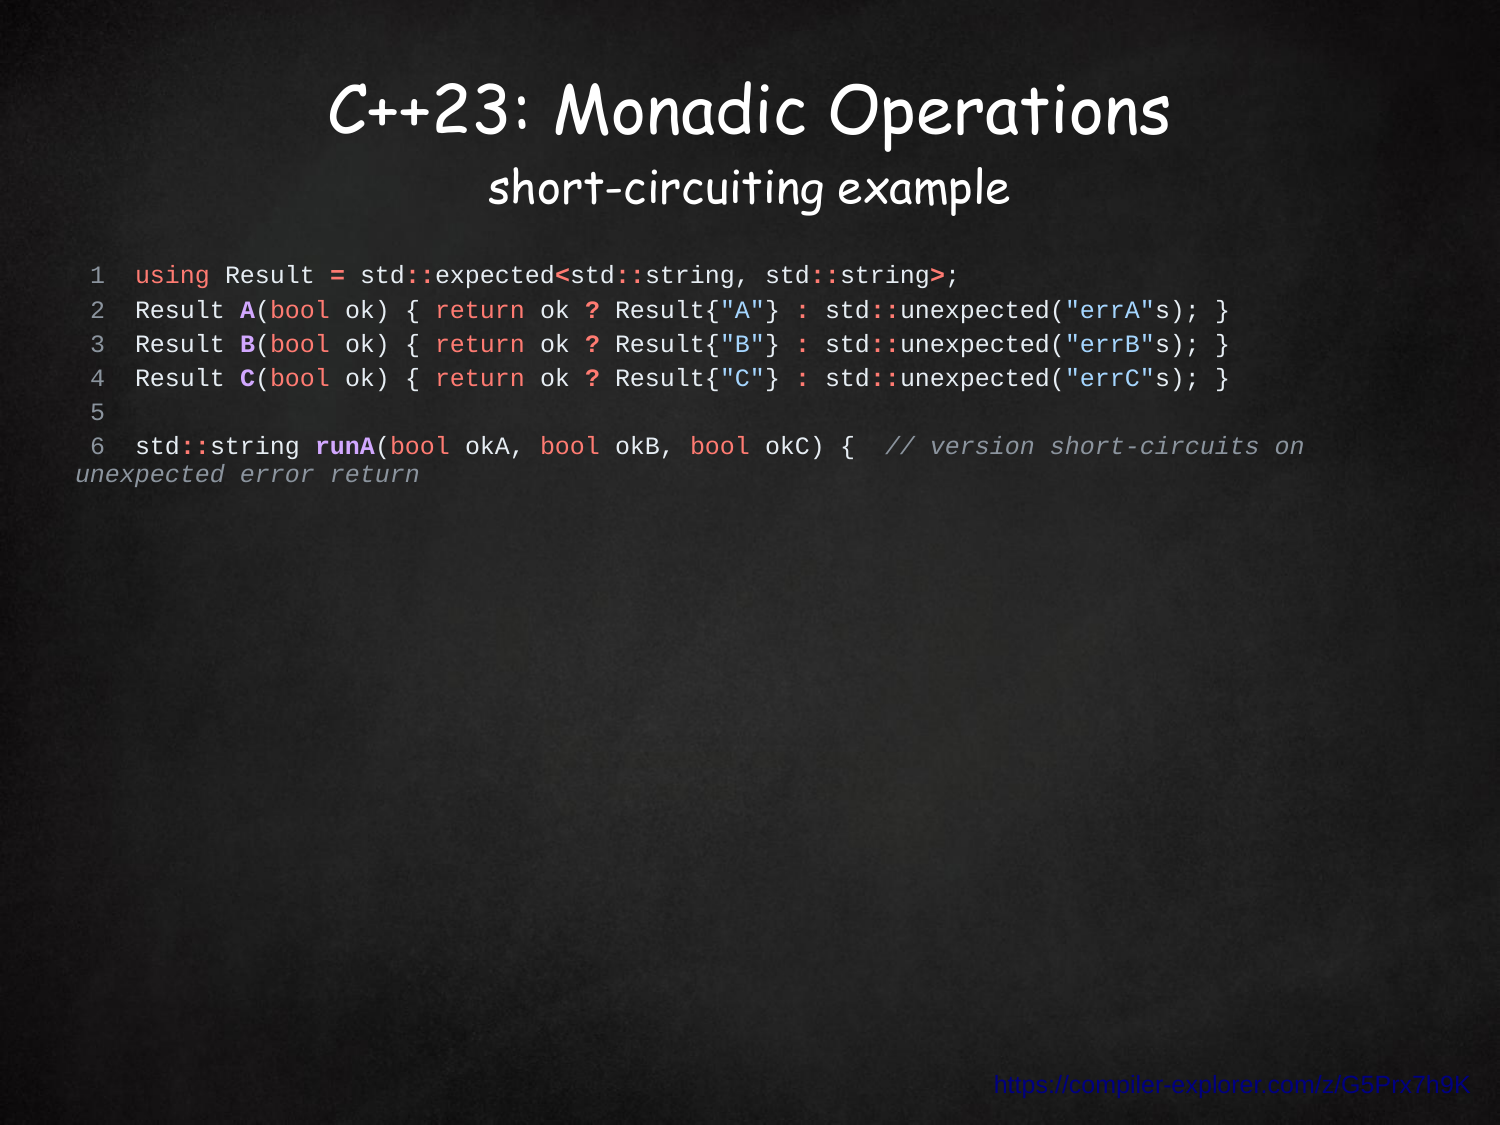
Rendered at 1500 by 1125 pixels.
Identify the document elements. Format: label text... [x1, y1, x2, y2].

text_box https://compiler-explorer.com/z/G5Prx7h9K [978, 1063, 1500, 1120]
list 1 using Result = std::expected<std::string, std::string>; 2 Result A(bool ok) { return ok ? Result{"A"} : std::unexpected("errA"s); } 3 Result B(bool ok) { return ok ? Result{"B"} : std::unexpected("errB"s); } 4 Result C(bool ok) { return ok ? Result{"C"} : std::unexpected("errC"s); } 5 6 std::string runA(bool okA, bool okB, bool okC) { // version short-circuits on unexpected error return [75, 263, 1425, 1040]
title C++23: Monadic Operations short-circuiting example [75, 44, 1425, 233]
picture [0, 0, 1500, 1125]
